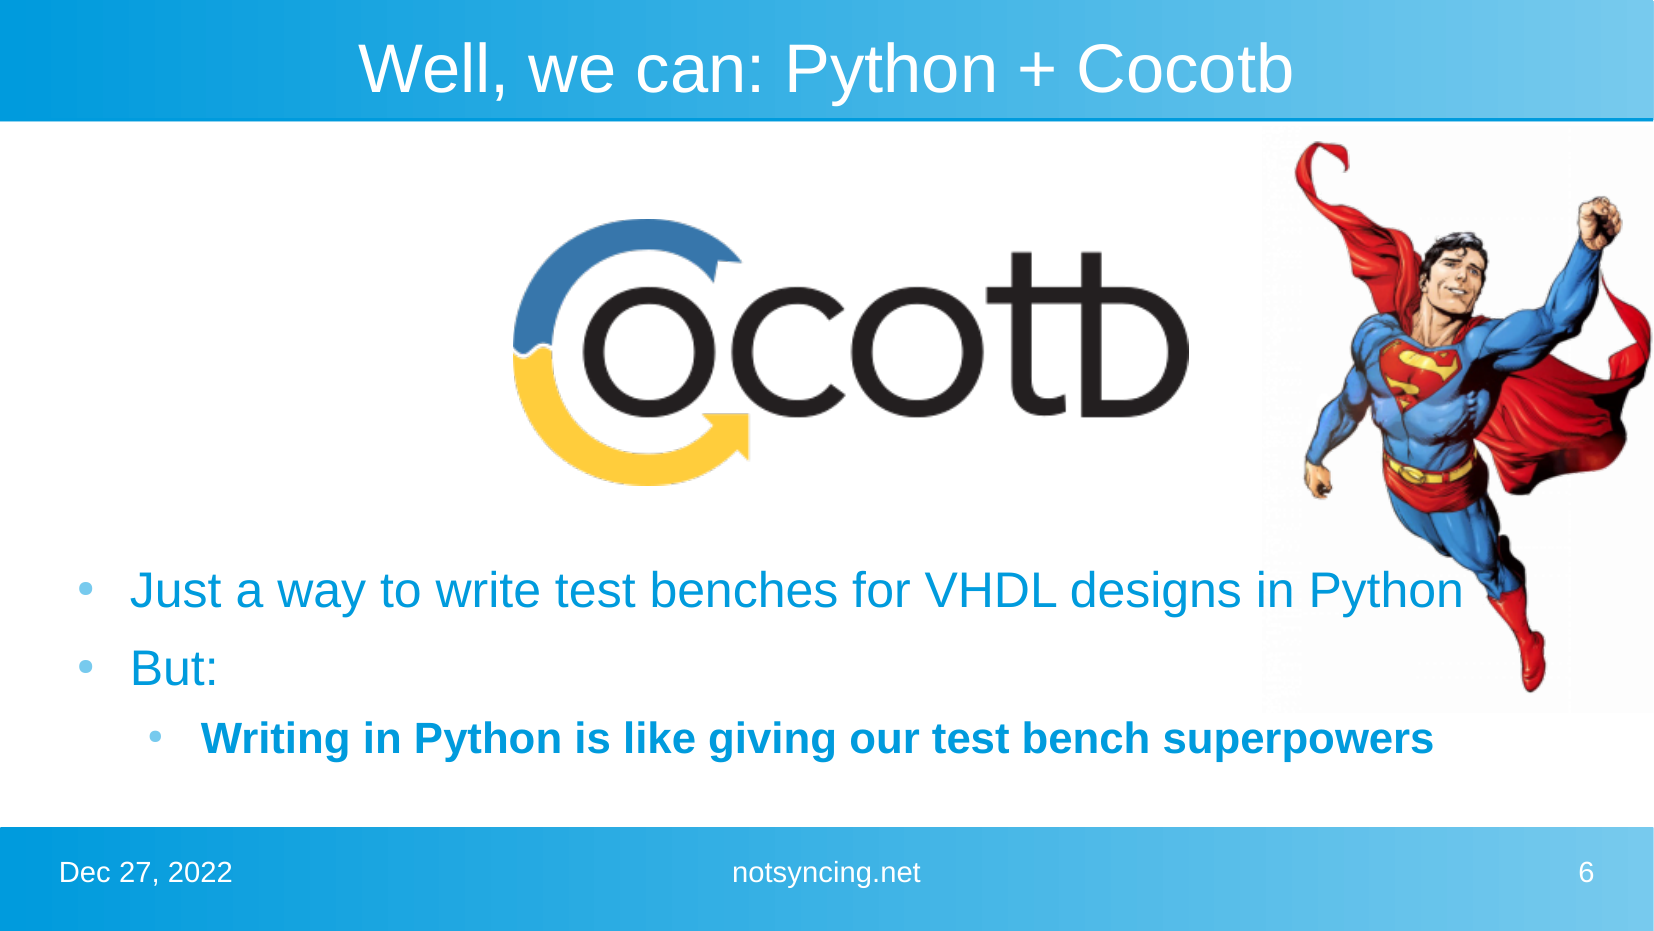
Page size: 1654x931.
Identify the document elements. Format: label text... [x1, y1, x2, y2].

list Just a way to write test benches for VHDL designs in Python But: Writing in Python is like giving our test bench superpowers [59, 562, 1595, 768]
picture [1262, 126, 1654, 713]
picture [513, 219, 1189, 486]
title Well, we can: Python + Cocotb [59, 29, 1595, 108]
